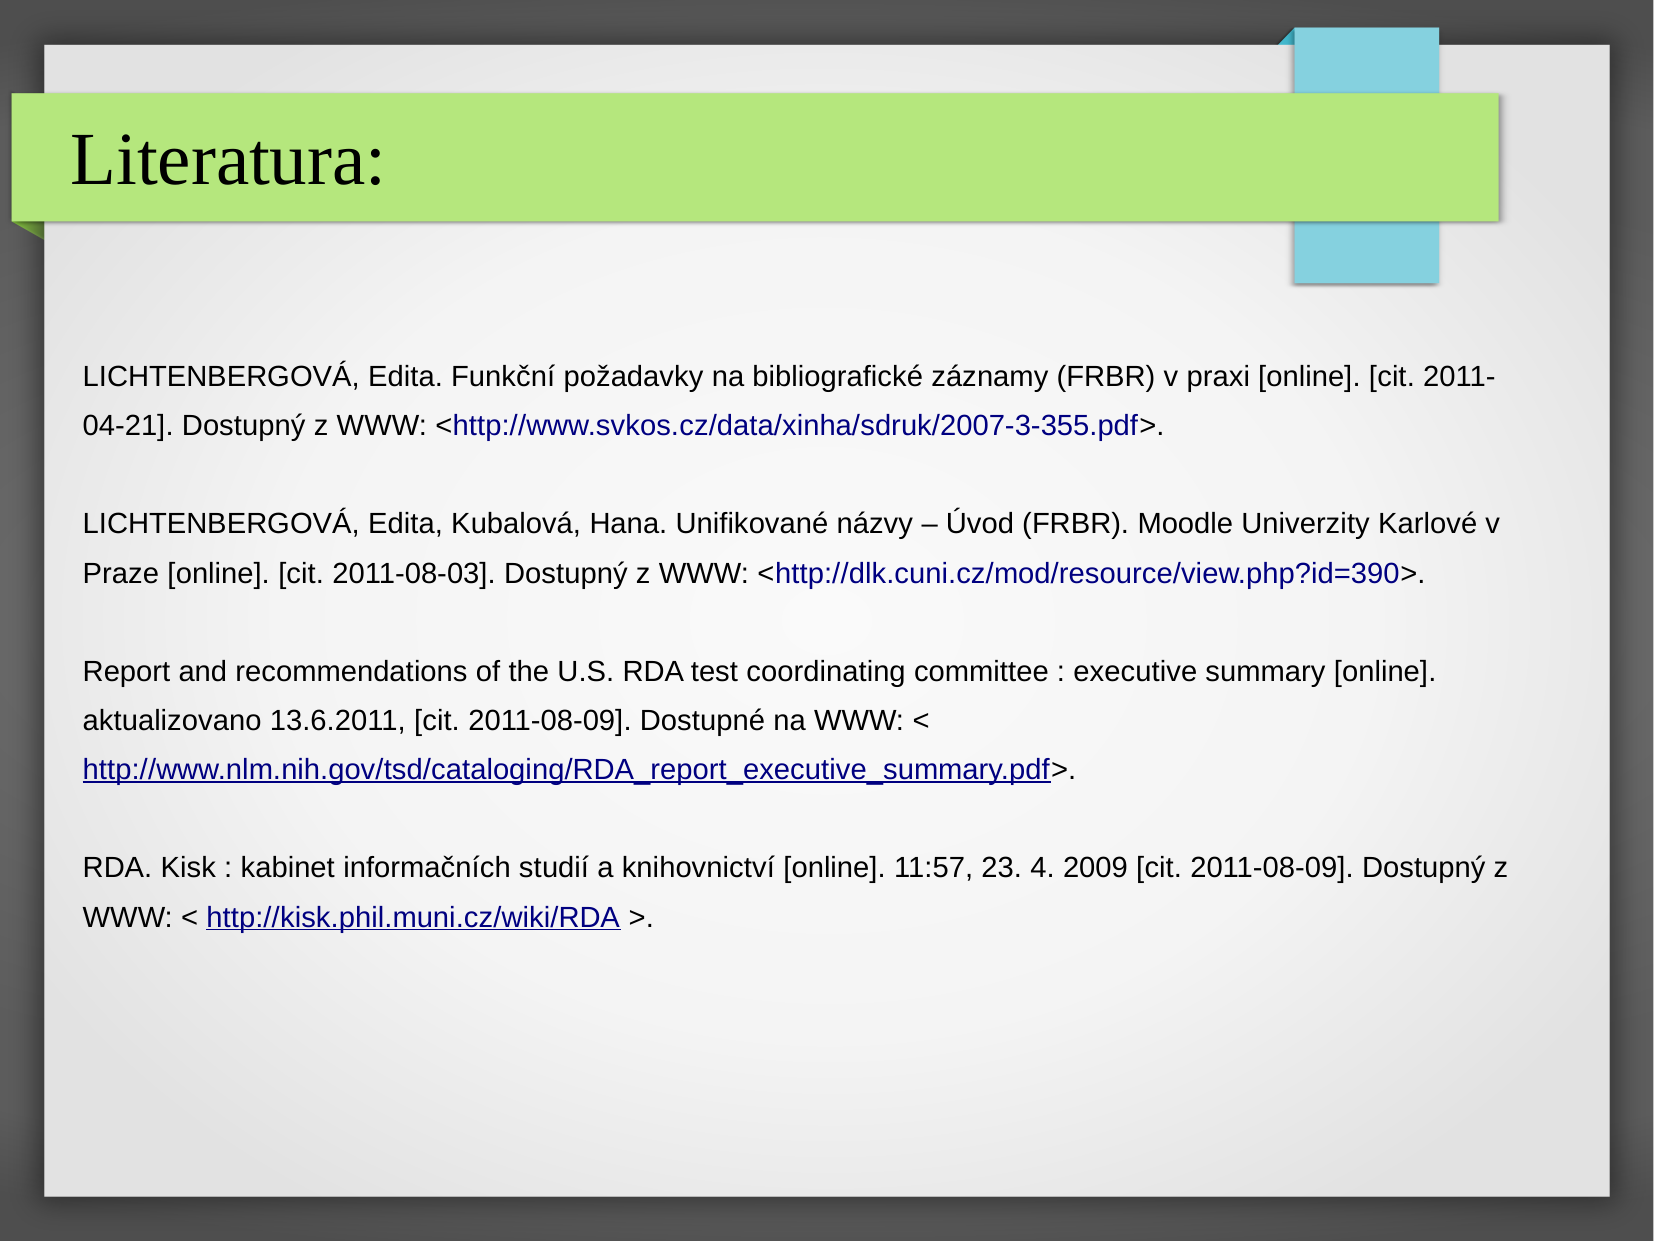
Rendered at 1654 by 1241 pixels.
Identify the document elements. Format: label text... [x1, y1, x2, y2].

picture [0, 0, 1654, 1241]
title Literatura: [70, 106, 1229, 213]
list LICHTENBERGOVÁ, Edita. Funkční požadavky na bibliografické záznamy (FRBR) v praxi [online]. [cit. 2011-04-21]. Dostupný z WWW: <http://www.svkos.cz/data/xinha/sdruk/2007-3-355.pdf>. LICHTENBERGOVÁ, Edita, Kubalová, Hana. Unifikované názvy – Úvod (FRBR). Moodle Univerzity Karlové v Praze [online]. [cit. 2011-08-03]. Dostupný z WWW: <http://dlk.cuni.cz/mod/resource/view.php?id=390>. Report and recommendations of the U.S. RDA test coordinating committee : executive summary [online]. aktualizovano 13.6.2011, [cit. 2011-08-09]. Dostupné na WWW: <http://www.nlm.nih.gov/tsd/cataloging/RDA_report_executive_summary.pdf>. RDA. Kisk : kabinet informačních studií a knihovnictví [online]. 11:57, 23. 4. 2009 [cit. 2011-08-09]. Dostupný z WWW: < http://kisk.phil.muni.cz/wiki/RDA >. [82, 343, 1538, 1063]
